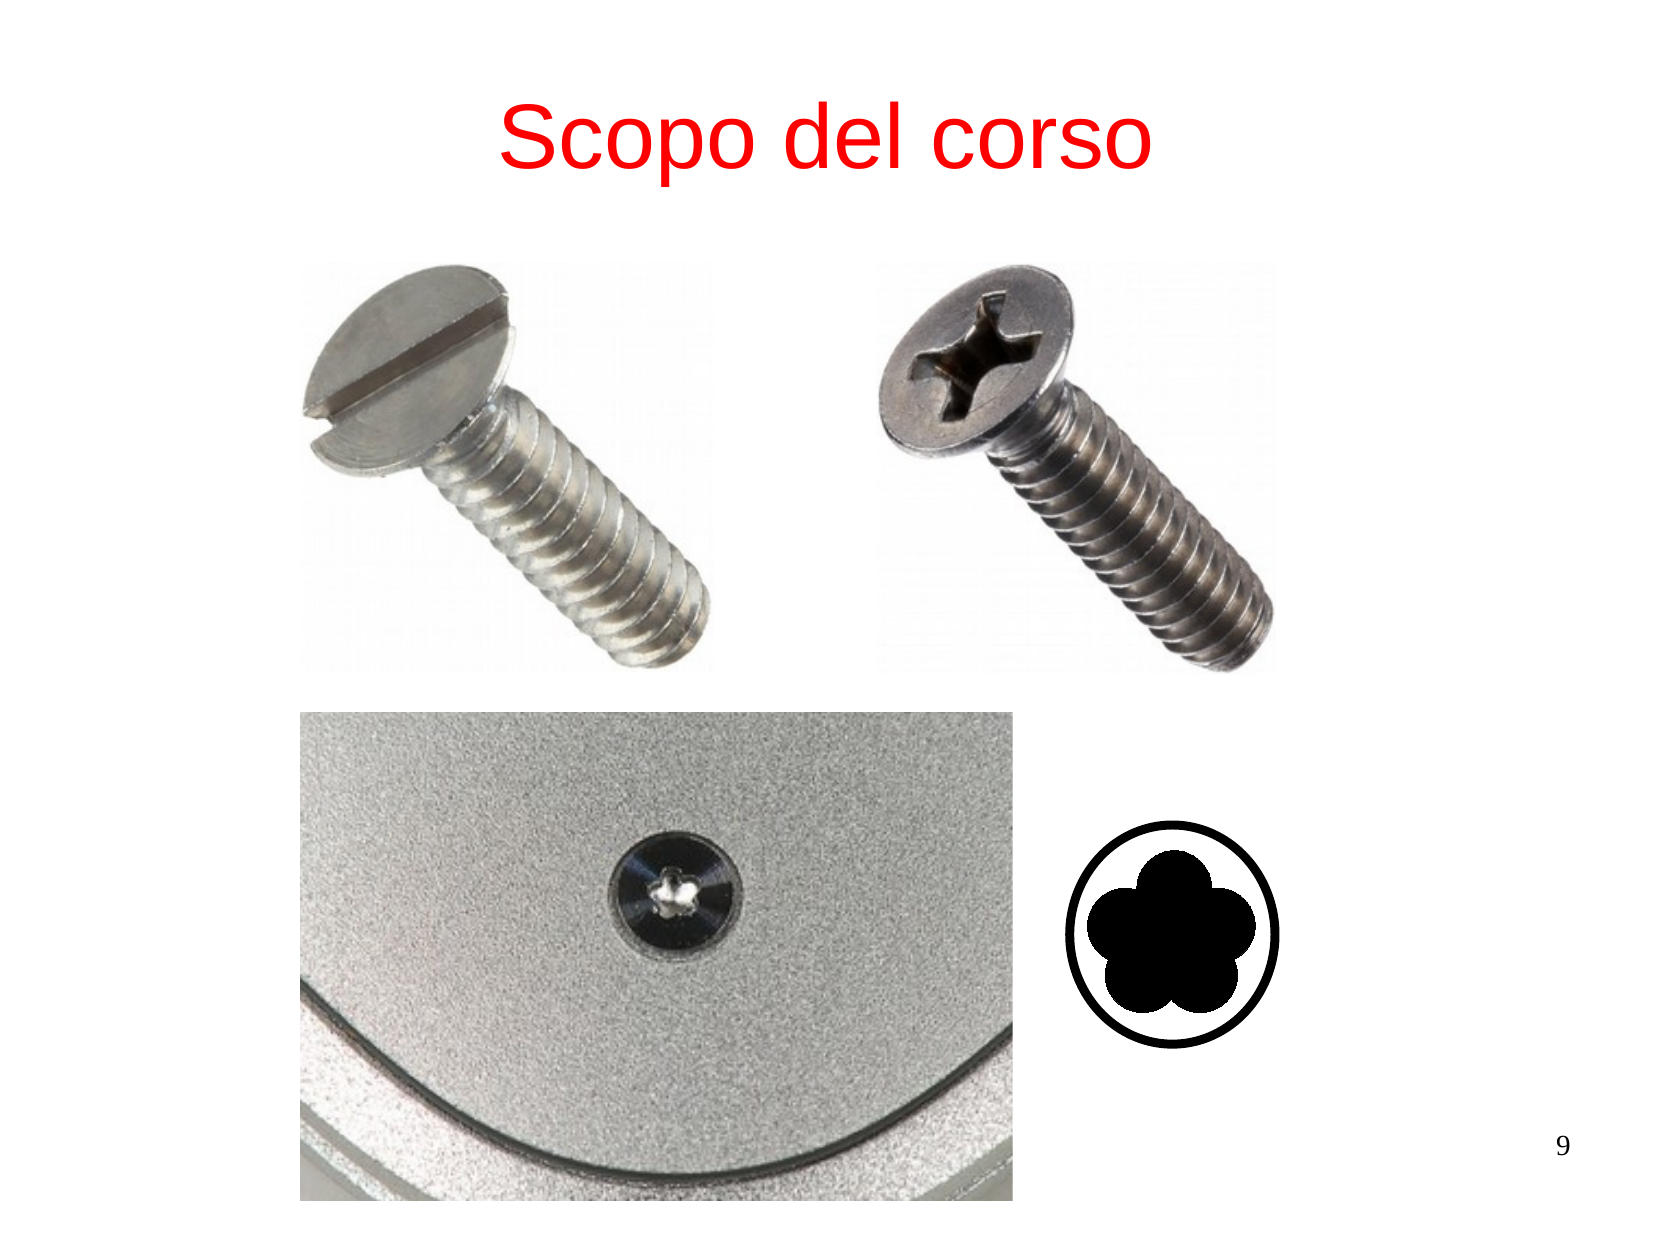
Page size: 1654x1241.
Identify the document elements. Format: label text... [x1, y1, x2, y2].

picture [876, 262, 1276, 676]
picture [300, 262, 715, 672]
text_box [1087, 850, 1256, 1013]
title Scopo del corso [82, 49, 1571, 226]
picture [300, 712, 1013, 1201]
